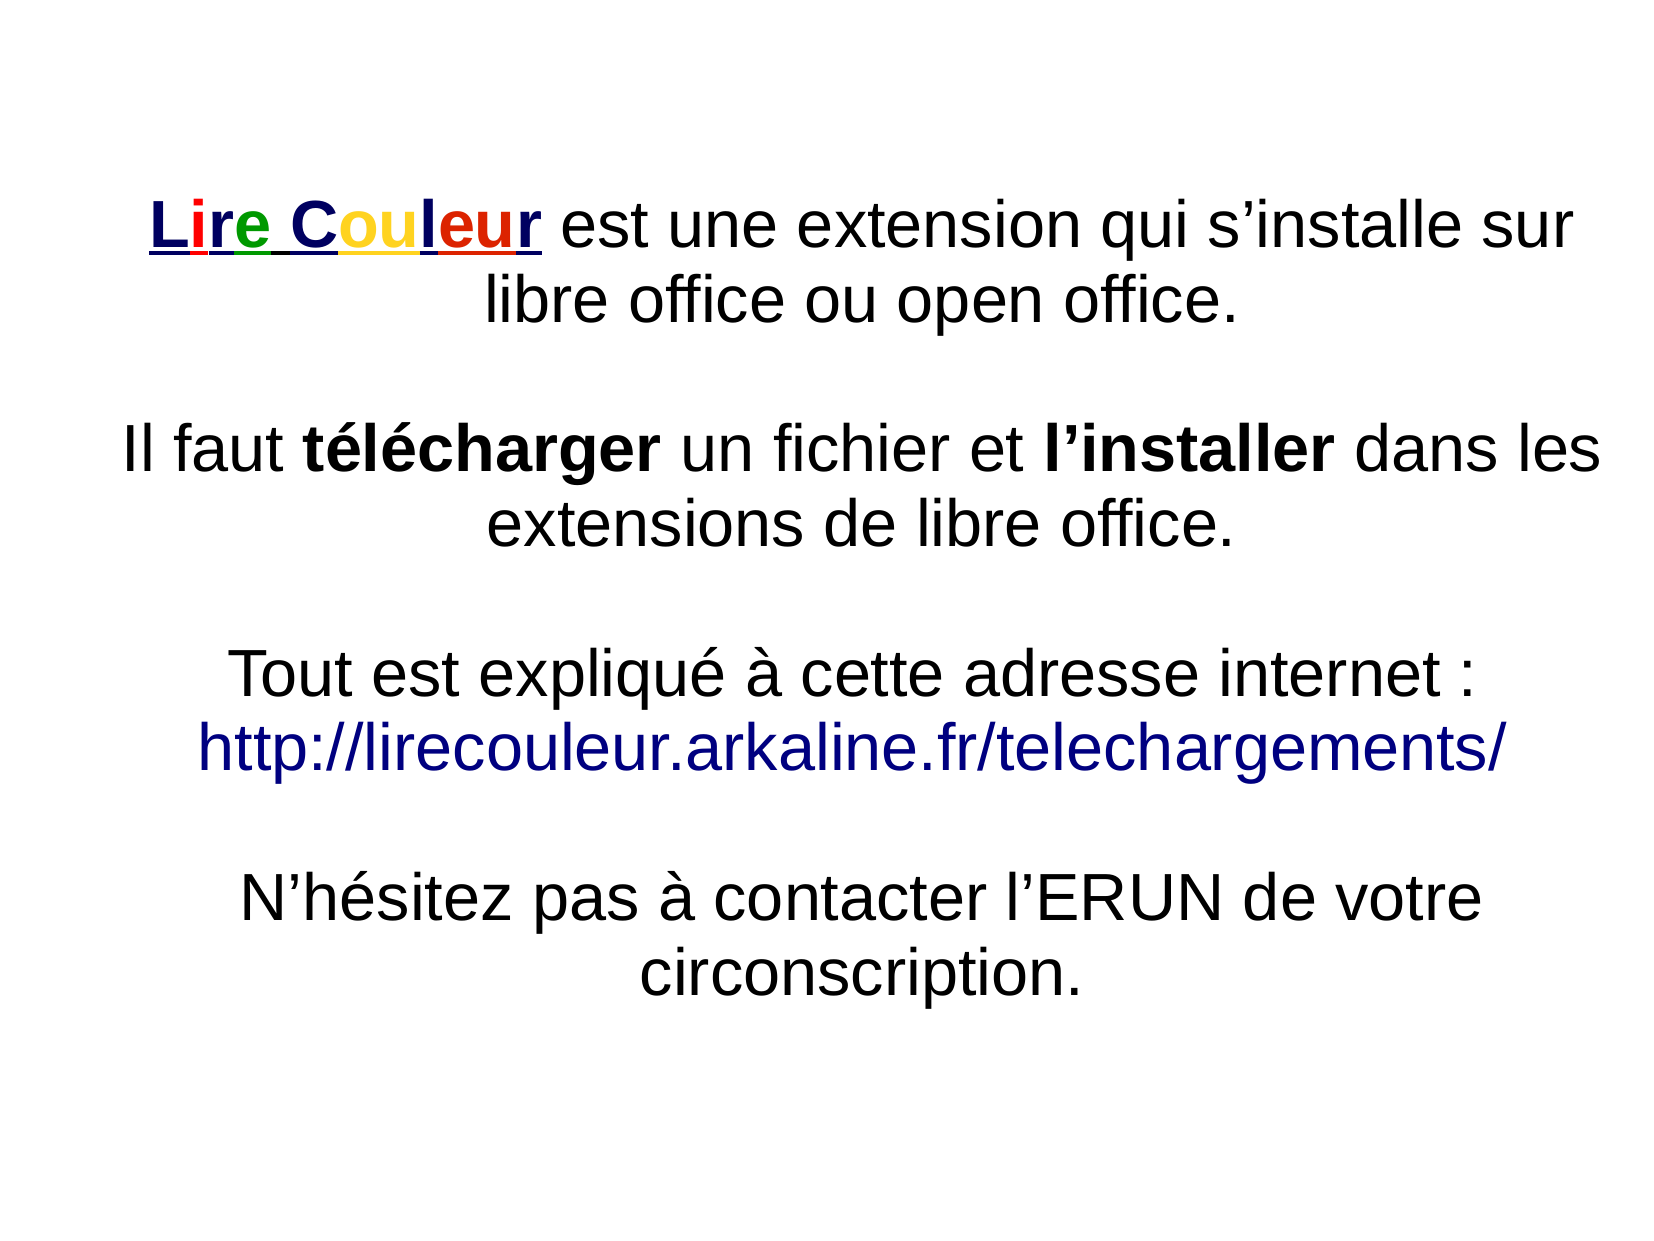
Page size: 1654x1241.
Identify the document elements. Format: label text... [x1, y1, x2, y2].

subtitle Lire Couleur est une extension qui s’installe sur libre office ou open office. Il faut télécharger un fichier et l’installer dans les extensions de libre office. Tout est expliqué à cette adresse internet : http://lirecouleur.arkaline.fr/telechargements/ N’hésitez pas à contacter l’ERUN de votre circonscription. [118, 118, 1607, 1079]
